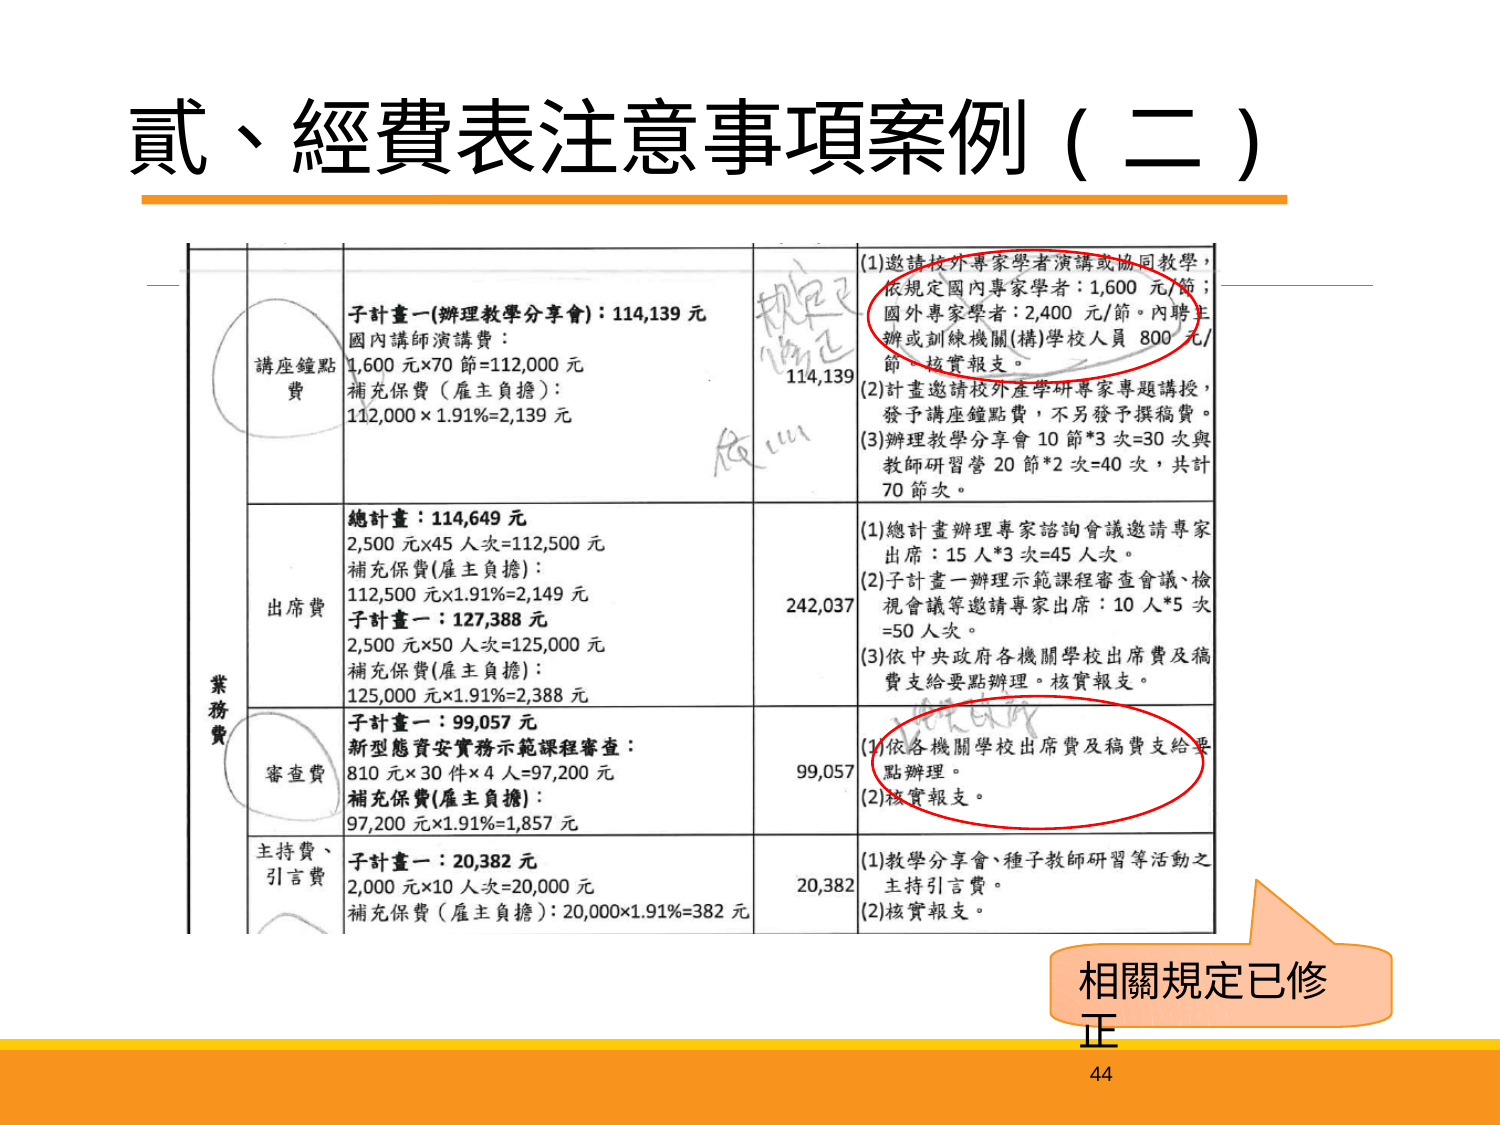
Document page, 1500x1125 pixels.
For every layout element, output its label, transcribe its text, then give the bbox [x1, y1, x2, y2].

text_box 相關規定已修正 [1050, 879, 1392, 1027]
title 貳、經費表注意事項案例(二) [91, 16, 1310, 194]
picture [179, 243, 1222, 934]
text_box 44 [1074, 1042, 1426, 1103]
